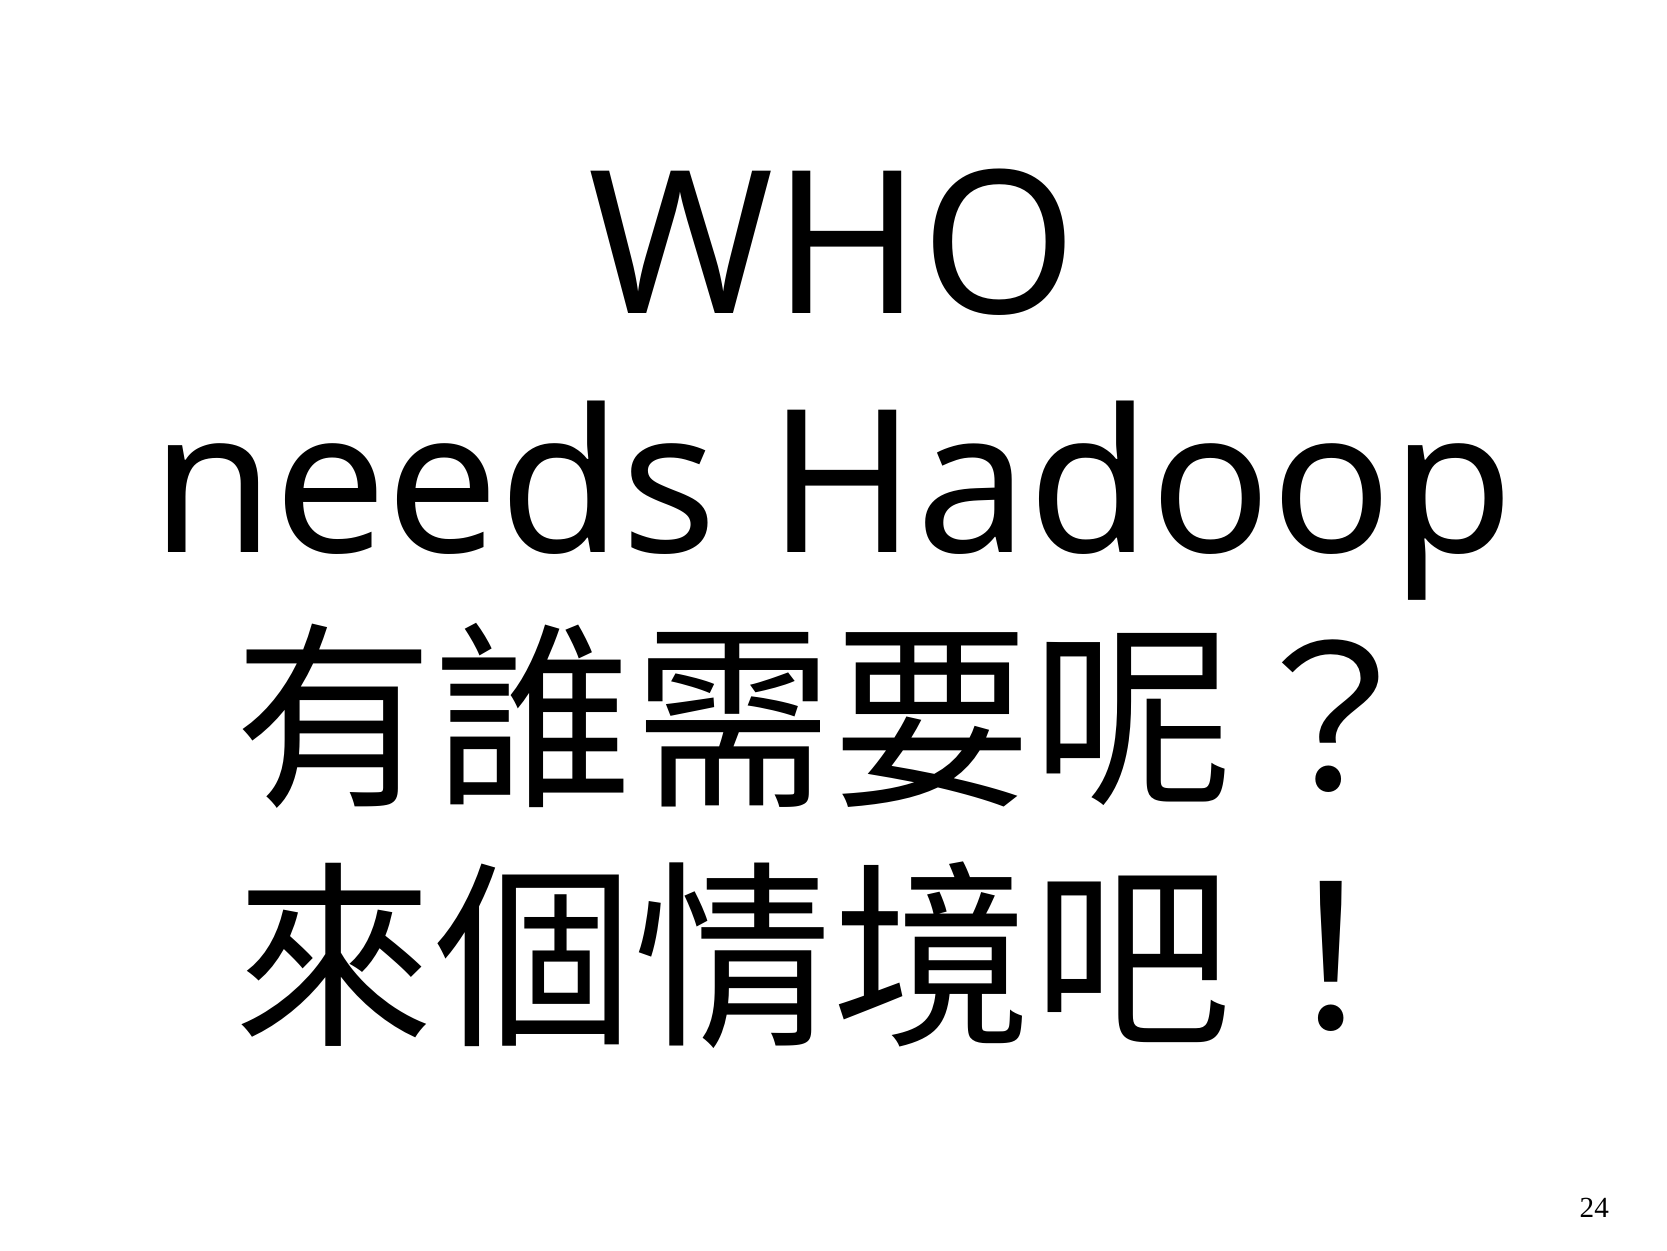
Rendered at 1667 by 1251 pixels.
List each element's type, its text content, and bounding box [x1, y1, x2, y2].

text_box WHO needs Hadoop 有誰需要呢？ 來個情境吧！ [124, 106, 1542, 1079]
